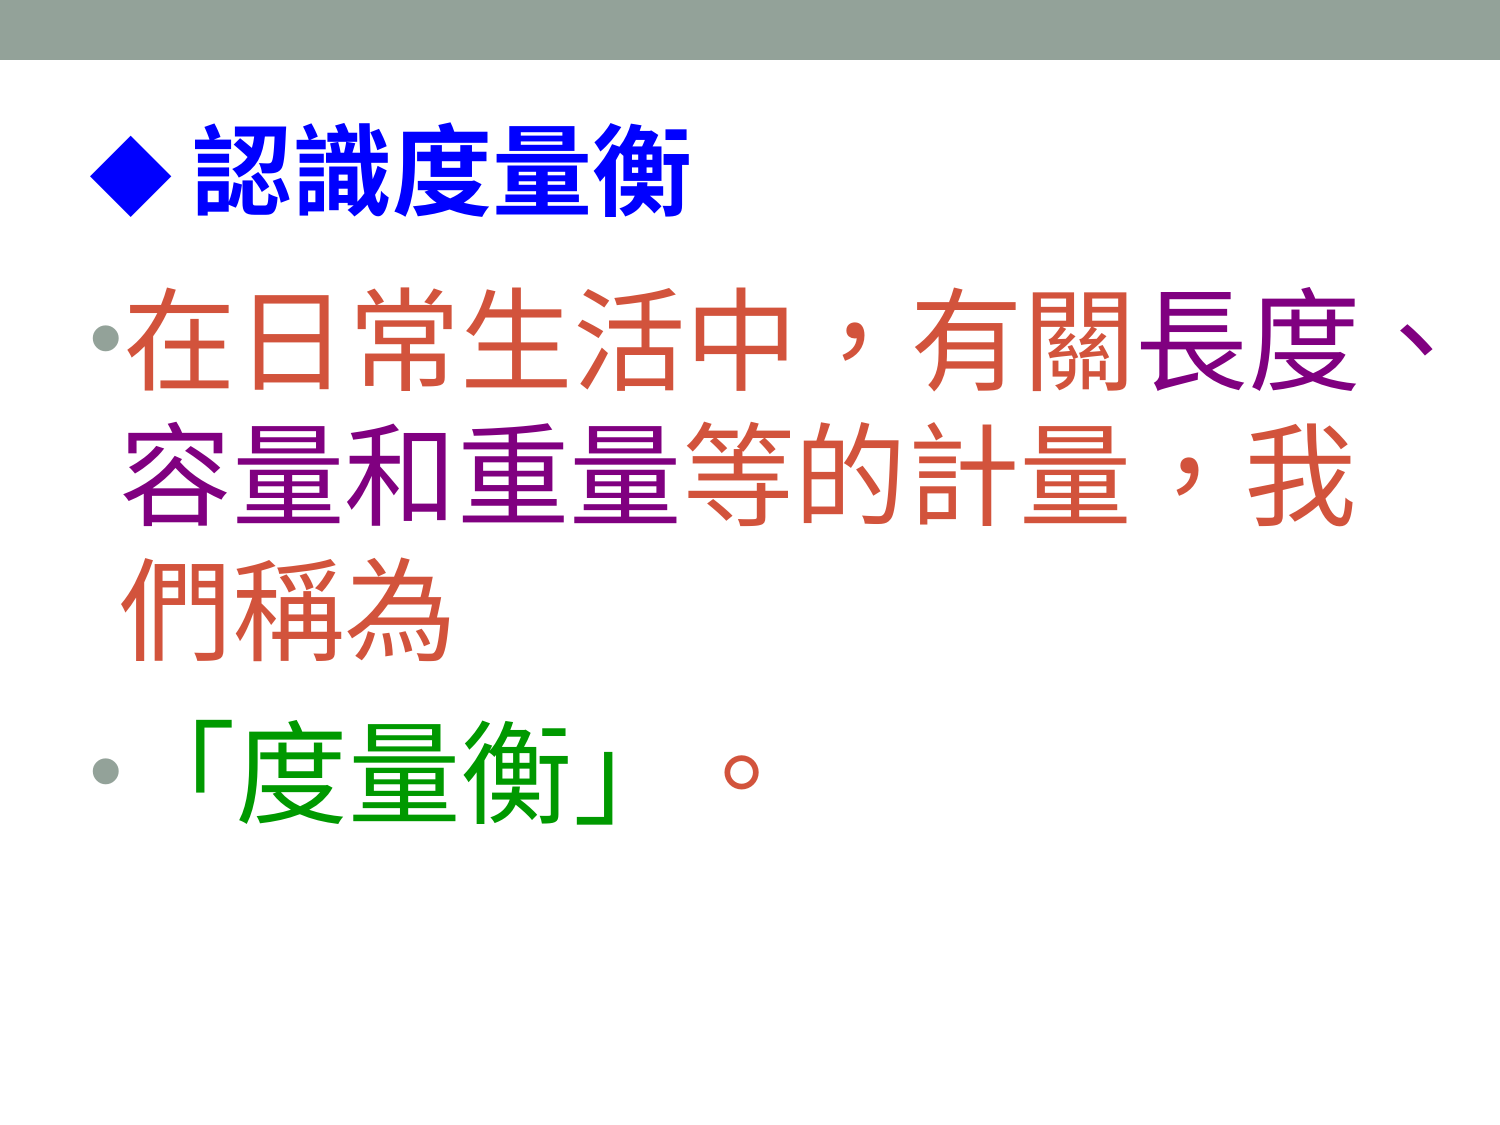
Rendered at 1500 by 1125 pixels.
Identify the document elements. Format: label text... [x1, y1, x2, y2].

list 在日常生活中，有關長度、容量和重量等的計量，我們稱為 「度量衡」。 [75, 262, 1426, 1063]
title ◆認識度量衡 [75, 87, 1426, 250]
